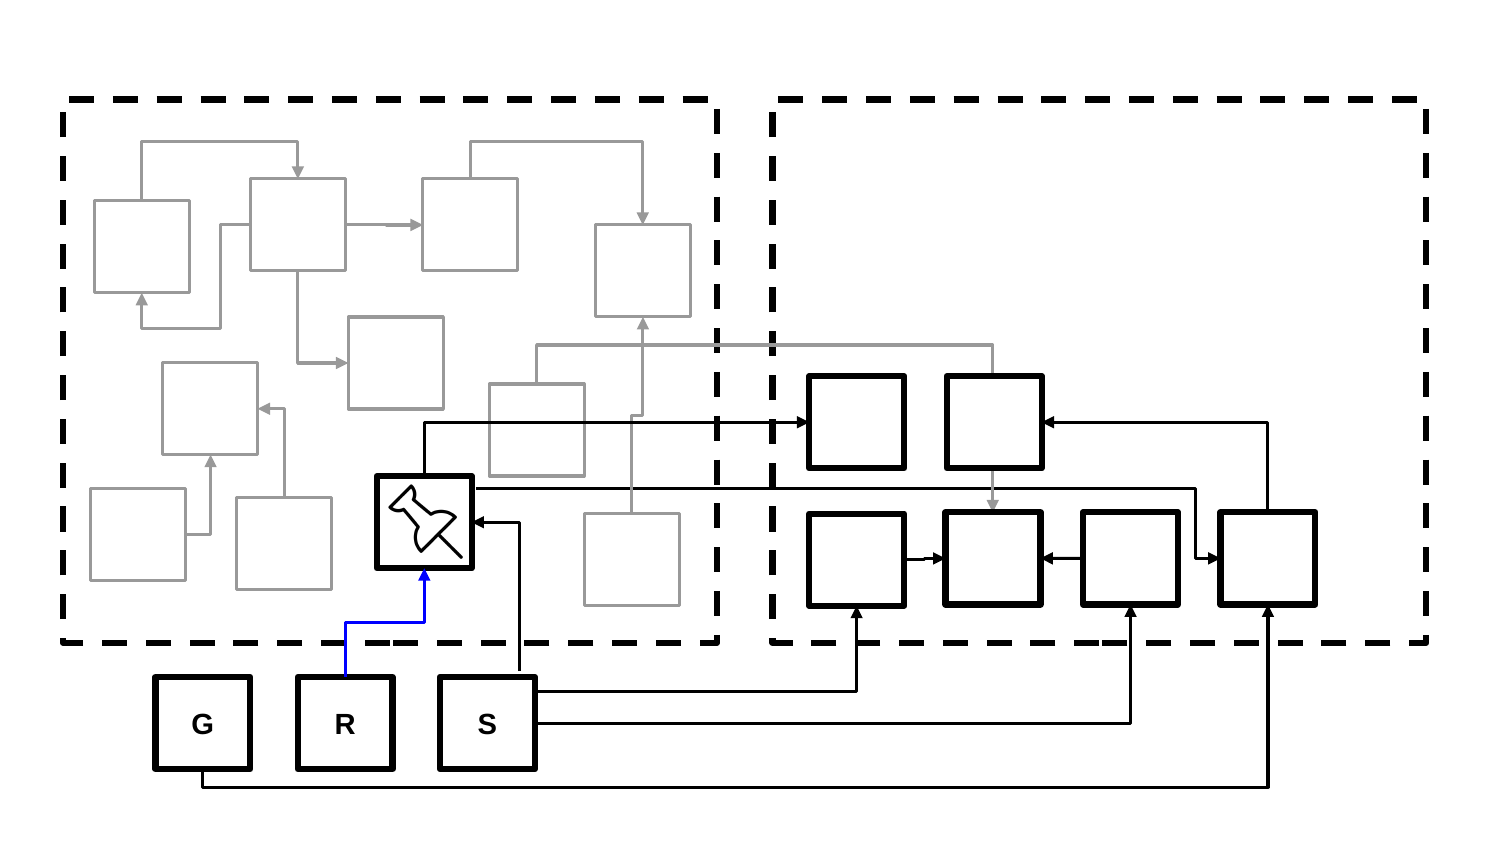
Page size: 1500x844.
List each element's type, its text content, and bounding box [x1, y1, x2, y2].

text_box G [155, 677, 251, 770]
text_box [1082, 512, 1178, 605]
text_box [376, 476, 472, 569]
text_box [946, 376, 1042, 469]
text_box [584, 513, 680, 606]
text_box [422, 178, 518, 271]
text_box R [297, 677, 393, 770]
text_box [236, 497, 332, 590]
text_box [348, 316, 444, 410]
text_box [250, 178, 346, 271]
text_box [162, 362, 258, 455]
text_box [945, 512, 1041, 605]
text_box [90, 488, 186, 581]
text_box [489, 383, 585, 421]
text_box [809, 376, 905, 469]
text_box [94, 200, 190, 293]
picture [384, 480, 467, 563]
text_box S [440, 677, 535, 770]
text_box [595, 224, 691, 317]
text_box [489, 424, 585, 477]
text_box [1220, 512, 1316, 605]
text_box [809, 513, 905, 606]
